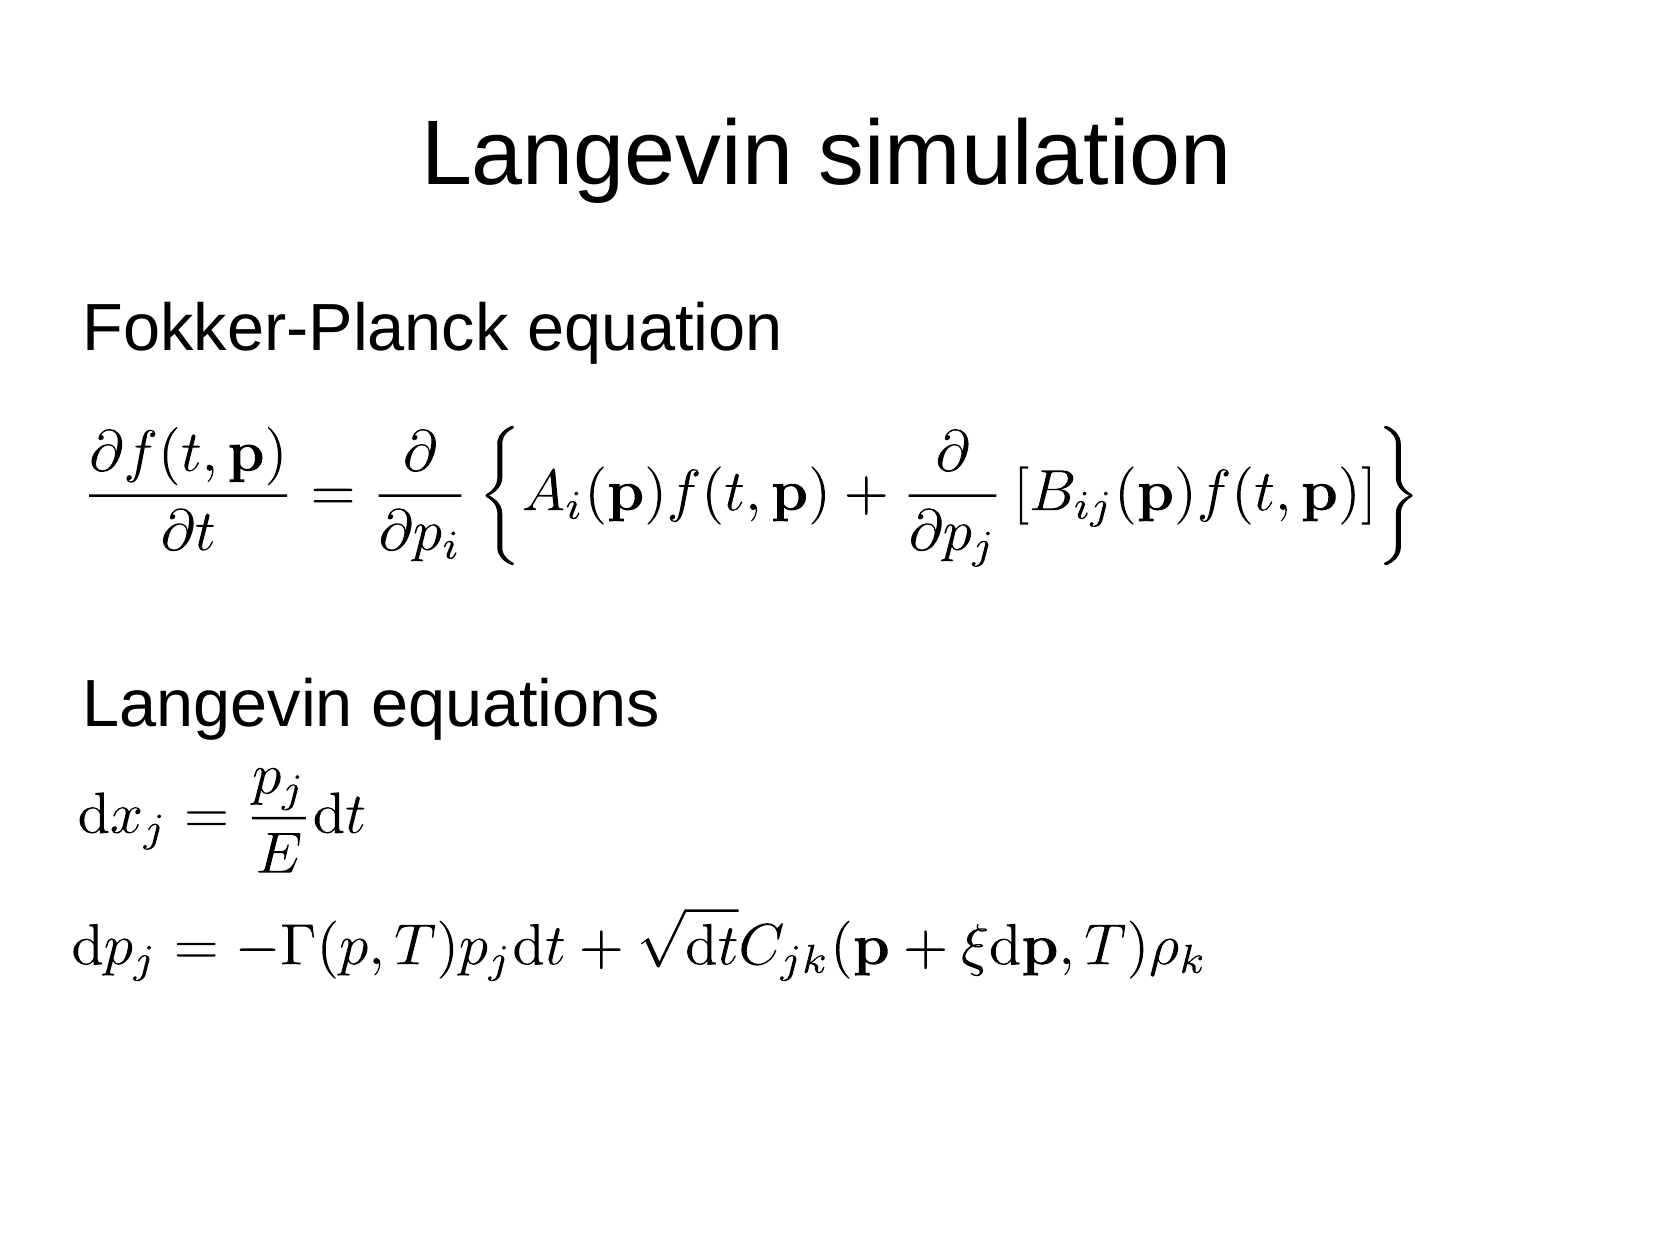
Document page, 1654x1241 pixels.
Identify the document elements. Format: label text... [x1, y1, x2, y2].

list Langevin equations [82, 665, 1571, 1009]
text_box [77, 767, 367, 873]
title Langevin simulation [82, 49, 1571, 257]
list Fokker-Planck equation [82, 290, 1571, 634]
text_box [71, 909, 1205, 982]
text_box [89, 425, 1421, 567]
